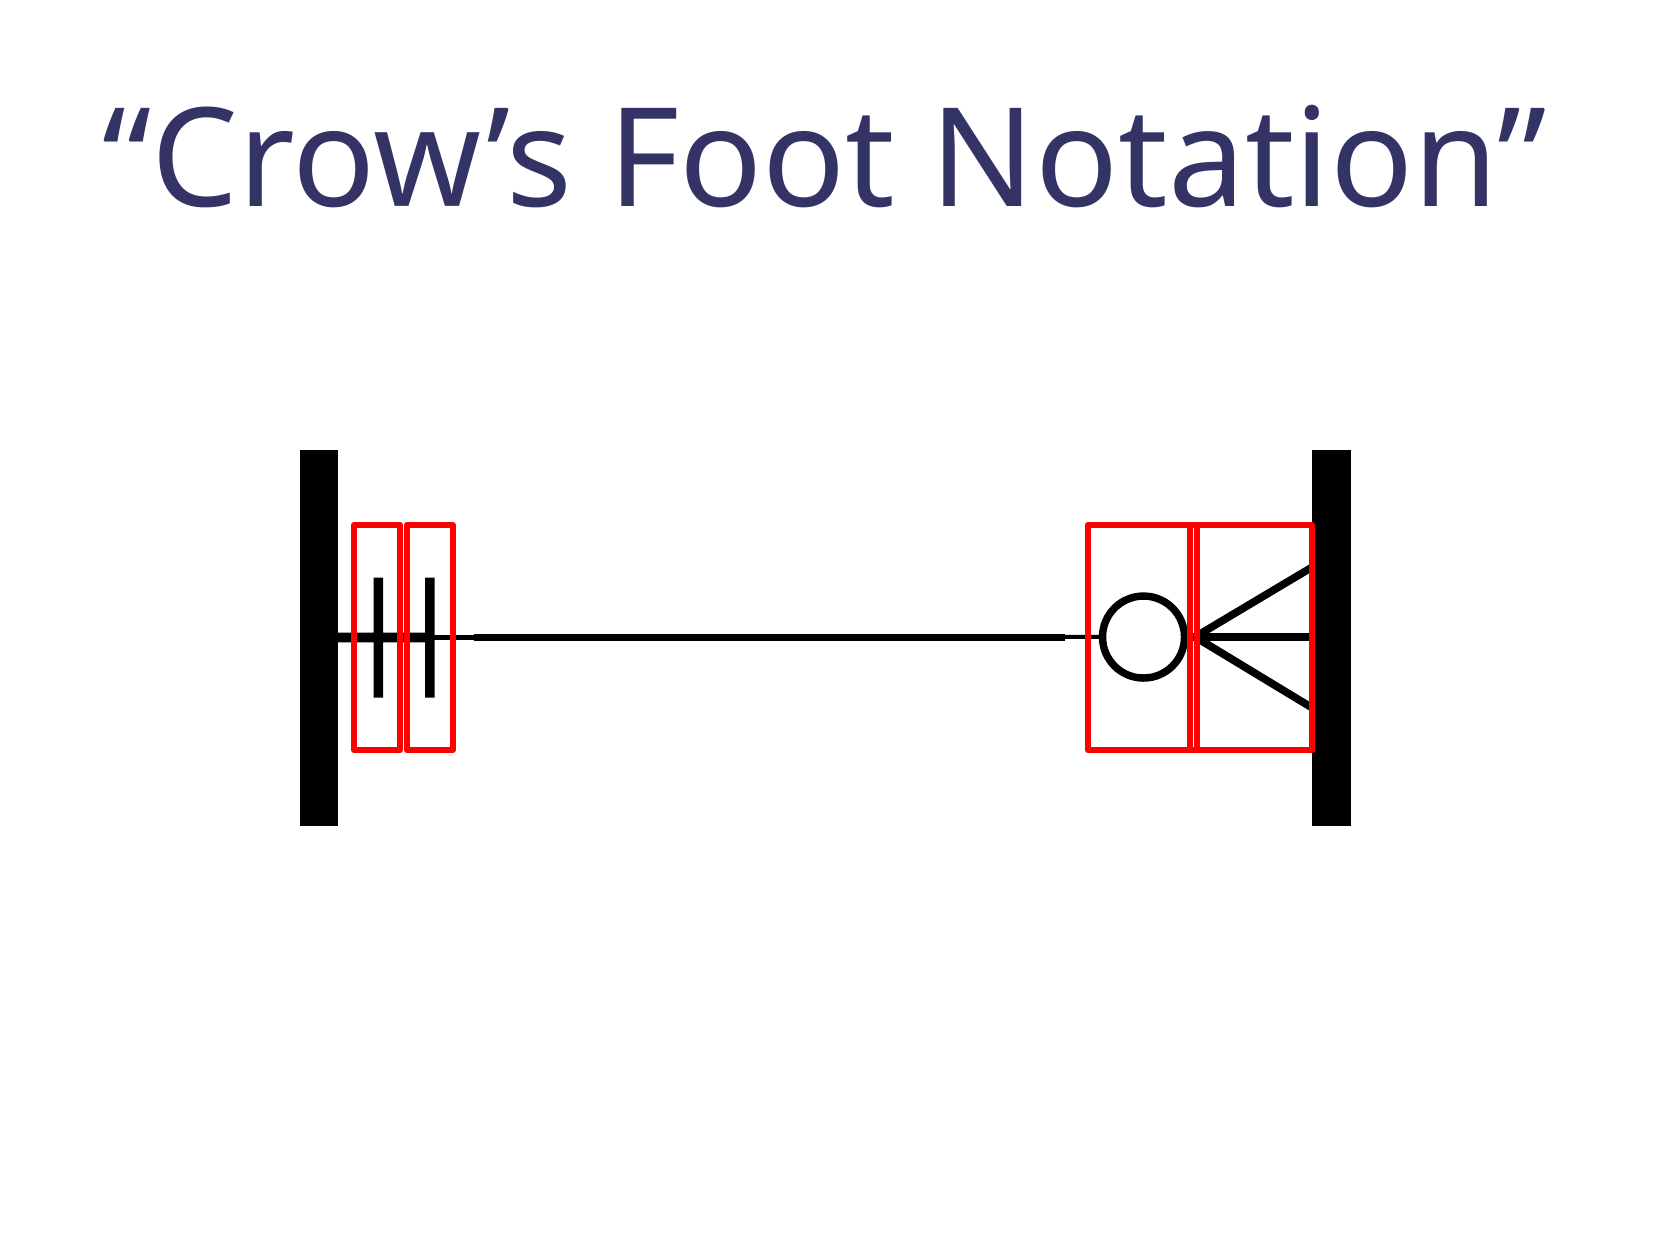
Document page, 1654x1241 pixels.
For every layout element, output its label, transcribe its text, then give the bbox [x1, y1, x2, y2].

text_box [1312, 450, 1351, 826]
title “Crow’s Foot Notation” [37, 56, 1613, 250]
text_box [300, 450, 338, 826]
